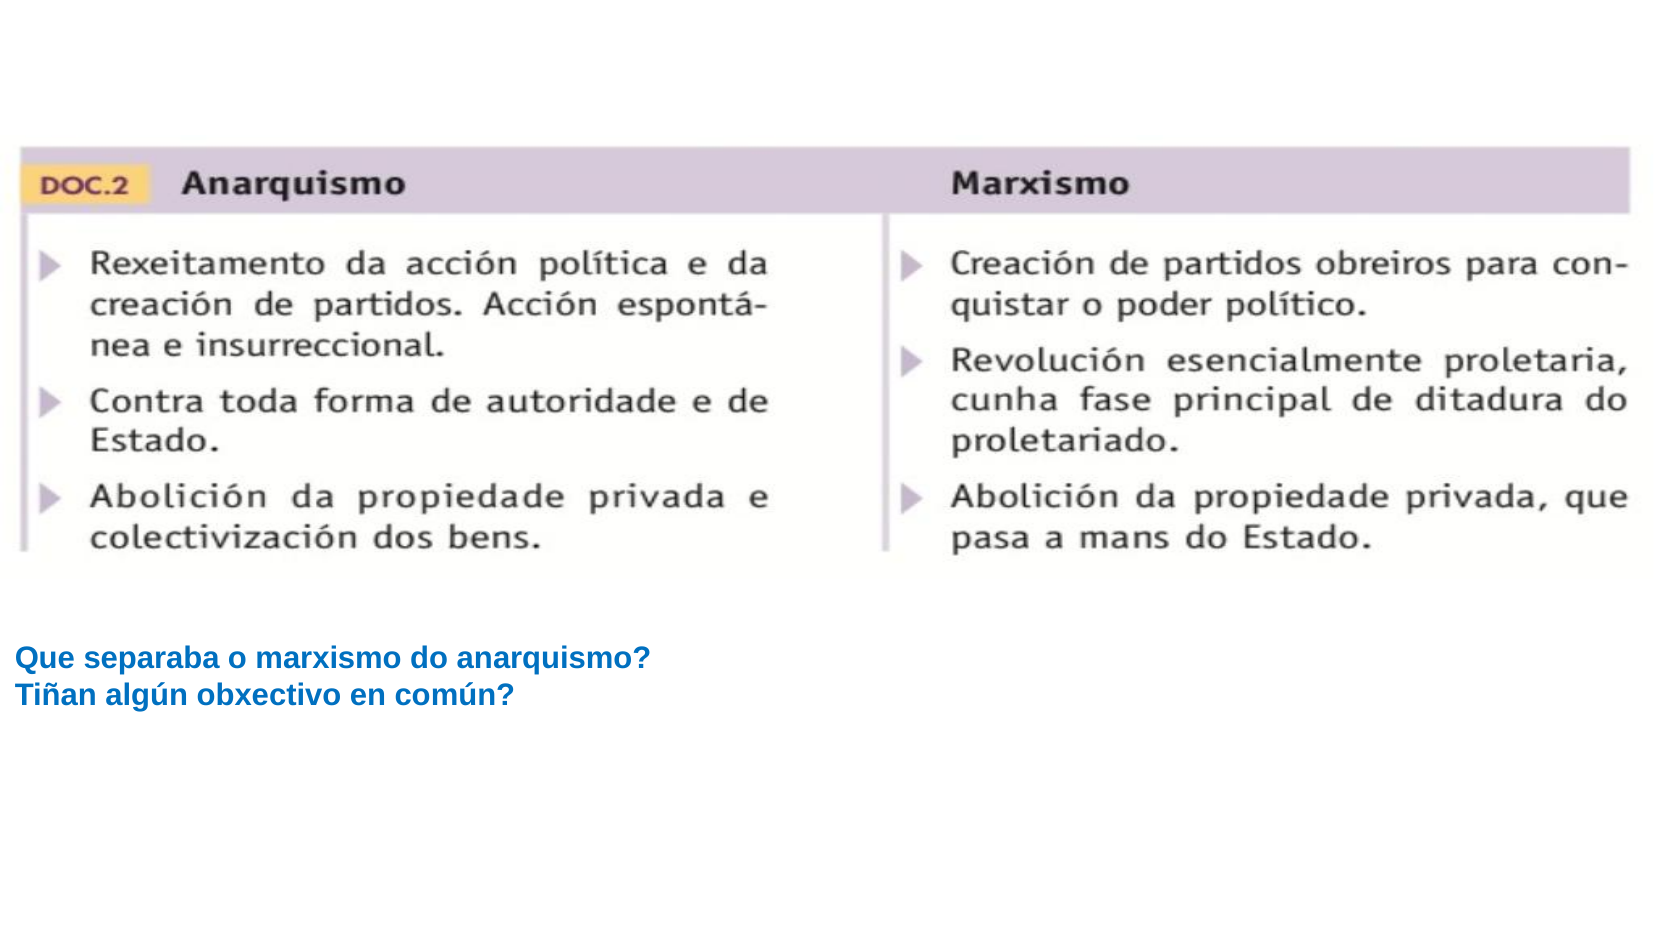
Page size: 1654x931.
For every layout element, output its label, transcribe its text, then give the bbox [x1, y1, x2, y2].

text_box Que separaba o marxismo do anarquismo? Tiñan algún obxectivo en común? [0, 629, 1654, 720]
picture [0, 135, 1654, 579]
